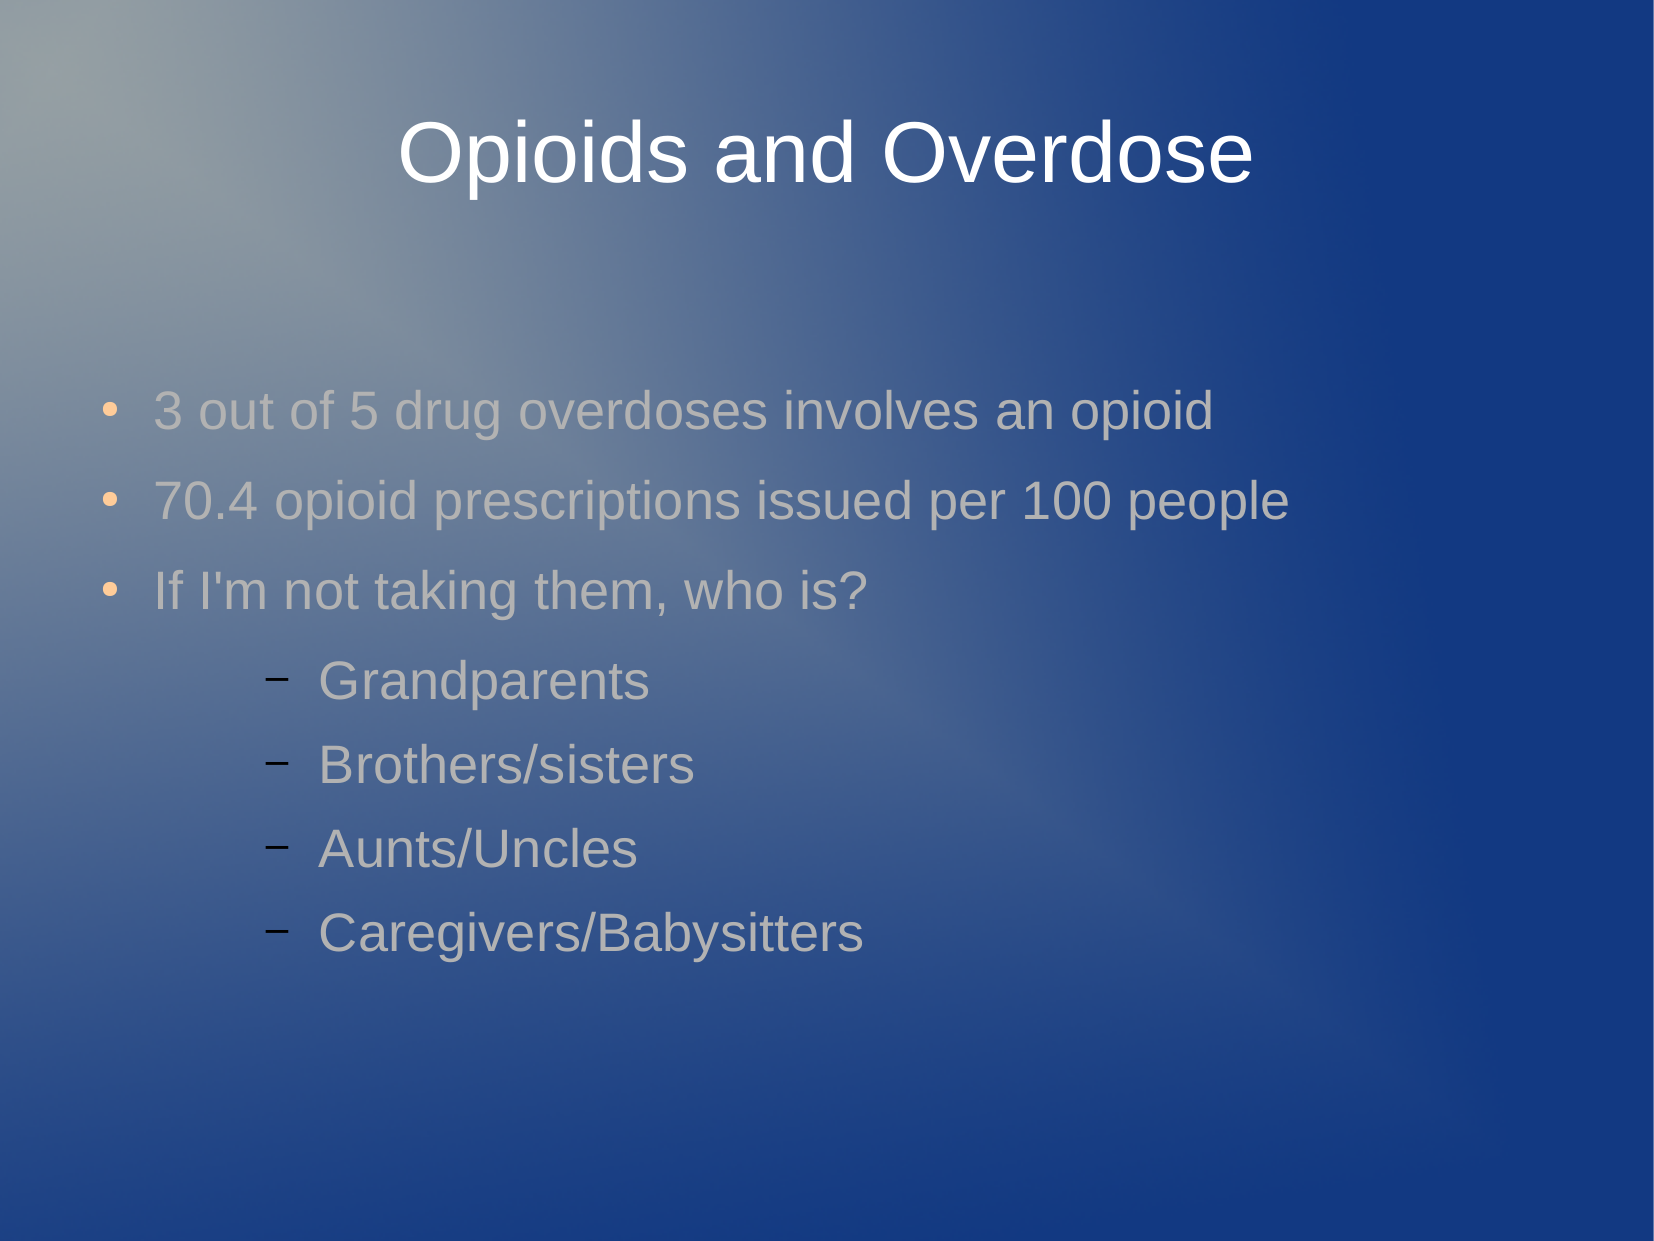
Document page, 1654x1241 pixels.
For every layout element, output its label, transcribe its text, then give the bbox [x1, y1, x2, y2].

picture [0, 0, 1654, 1241]
title Opioids and Overdose [82, 49, 1571, 257]
list 3 out of 5 drug overdoses involves an opioid 70.4 opioid prescriptions issued per 100 people If I'm not taking them, who is? Grandparents Brothers/sisters Aunts/Uncles Caregivers/Babysitters [82, 290, 1571, 1109]
